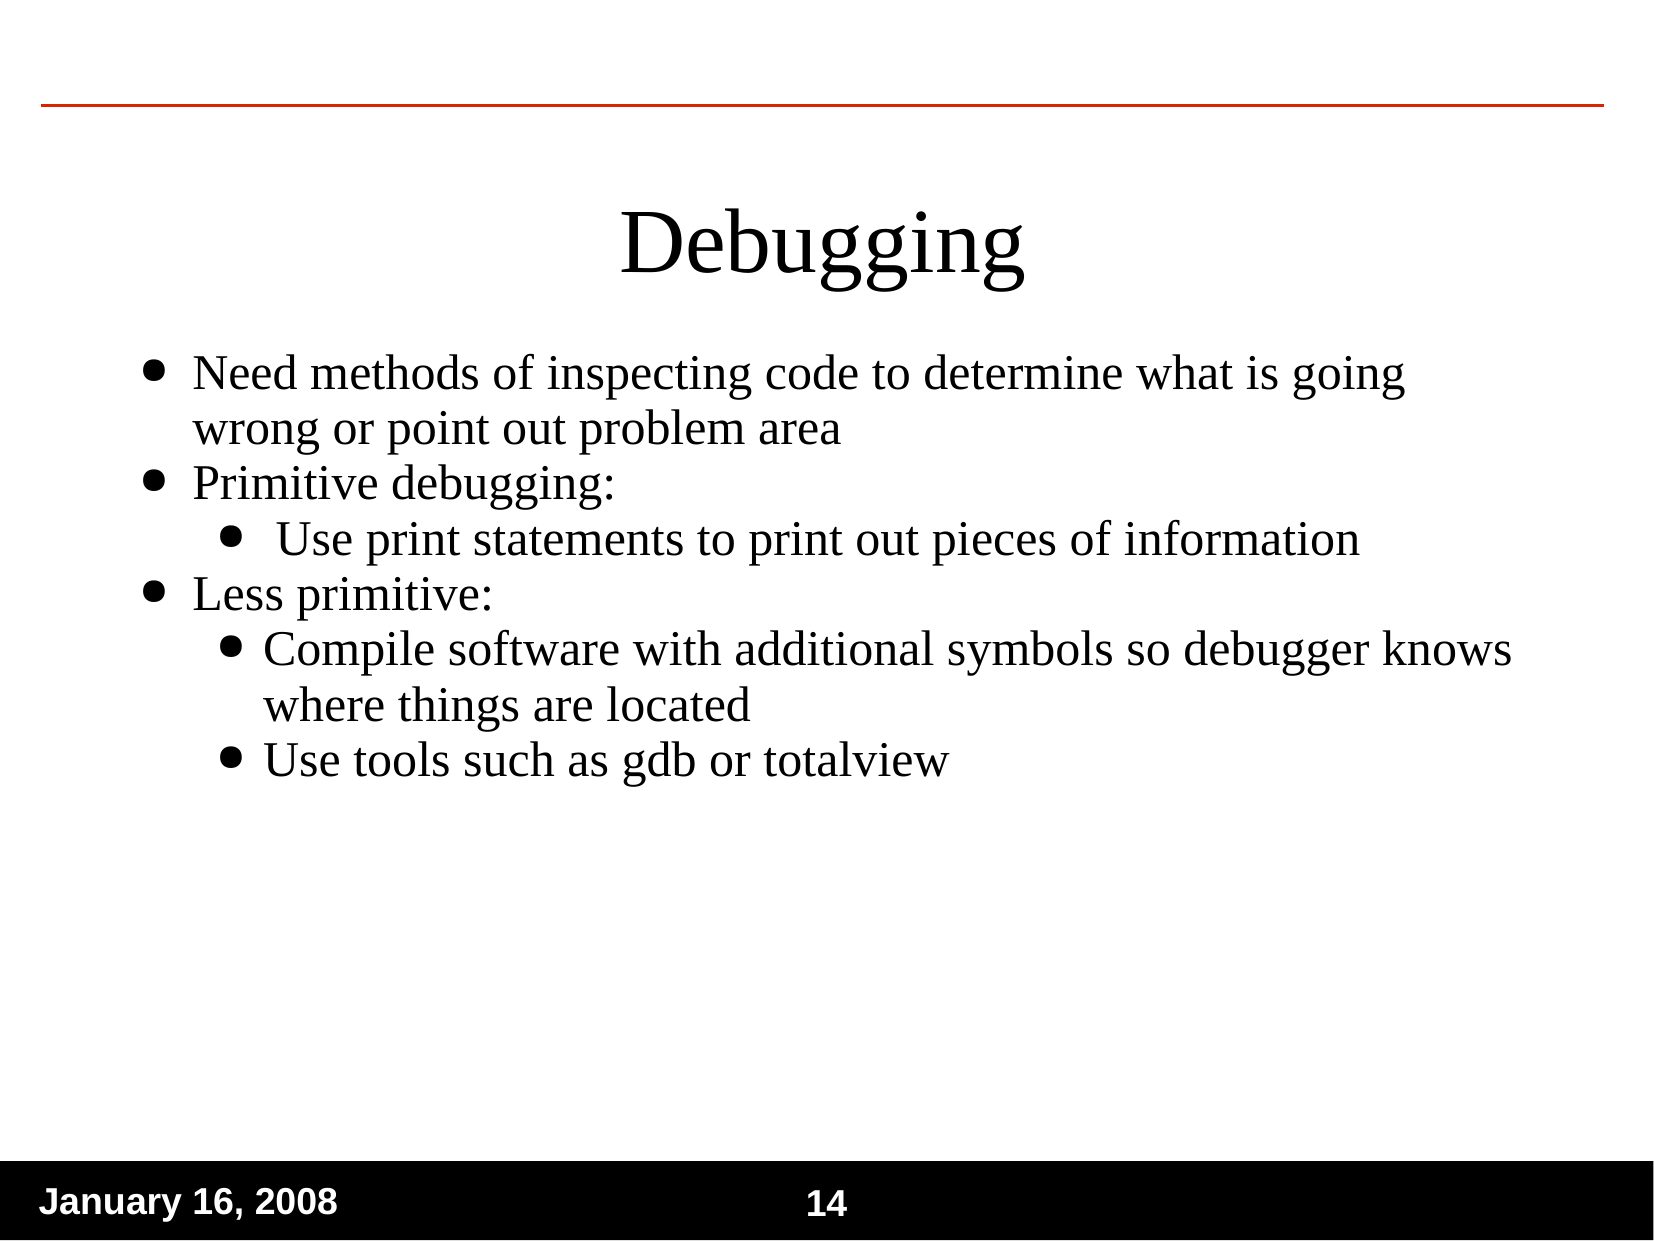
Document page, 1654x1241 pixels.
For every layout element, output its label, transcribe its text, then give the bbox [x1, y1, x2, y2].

title Debugging [117, 137, 1530, 346]
list Need methods of inspecting code to determine what is going wrong or point out problem area Primitive debugging: Use print statements to print out pieces of information Less primitive: Compile software with additional symbols so debugger knows where things are located Use tools such as gdb or totalview [121, 344, 1534, 1127]
